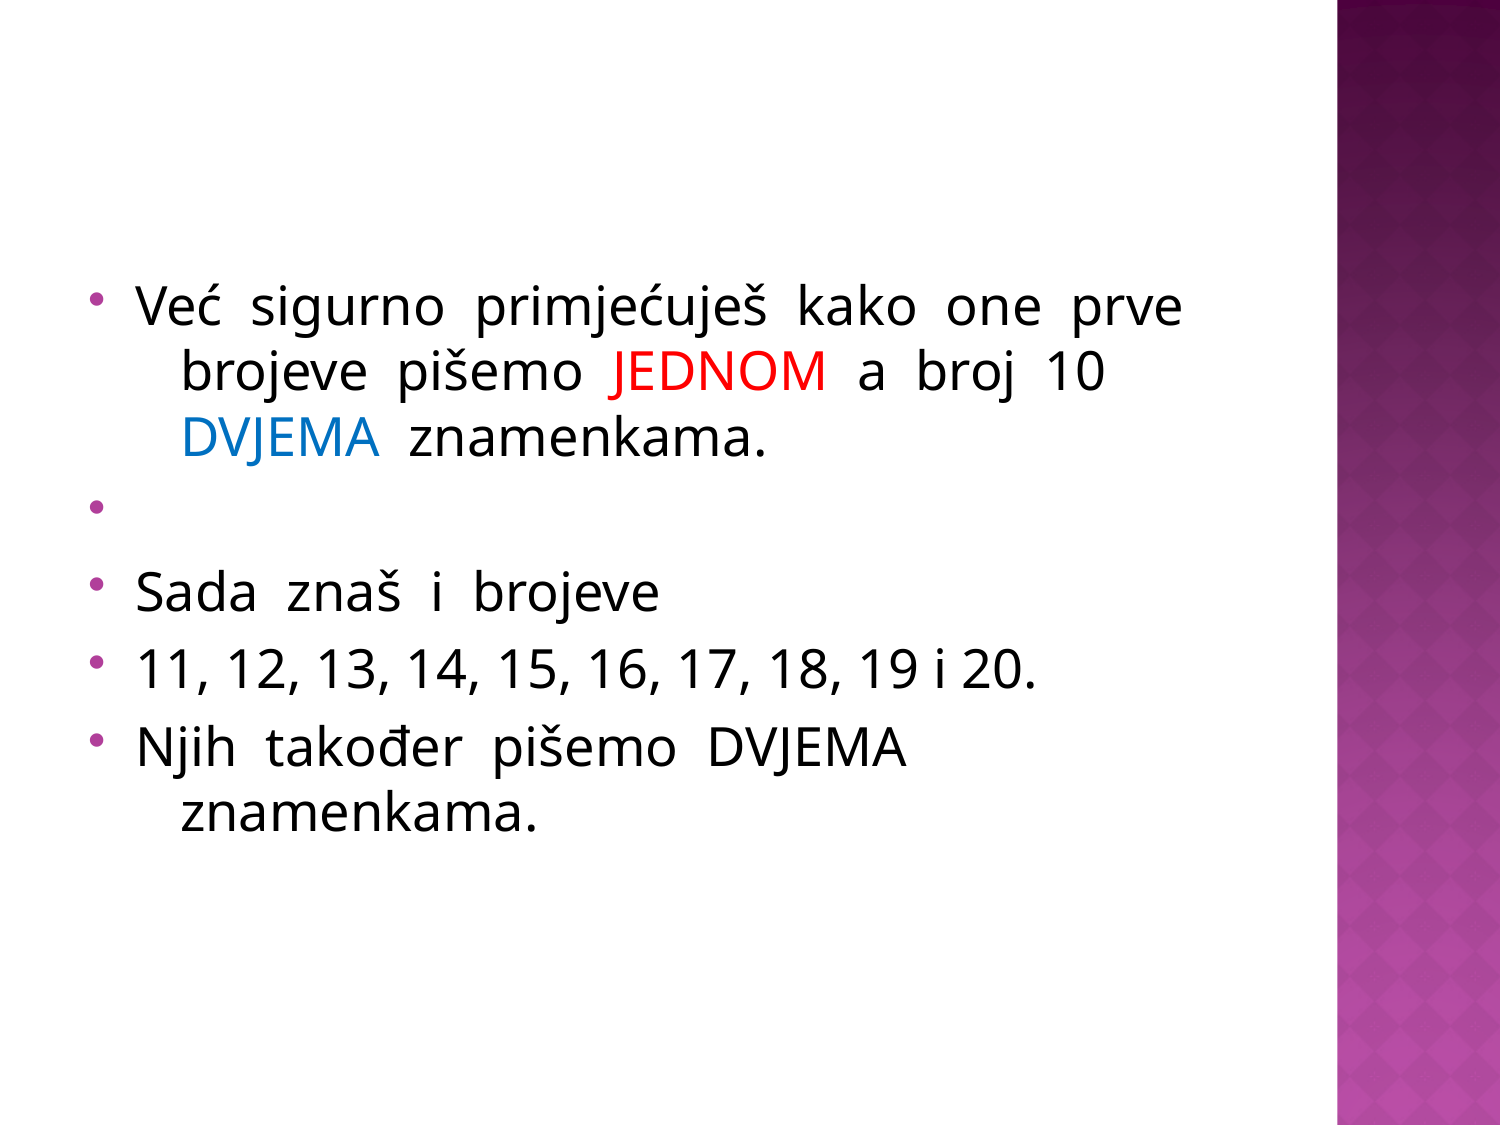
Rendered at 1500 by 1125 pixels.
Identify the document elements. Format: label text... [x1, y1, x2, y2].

list Već sigurno primjećuješ kako one prve brojeve pišemo JEDNOM a broj 10 DVJEMA znamenkama. Sada znaš i brojeve 11, 12, 13, 14, 15, 16, 17, 18, 19 i 20. Njih također pišemo DVJEMA znamenkama. [75, 264, 1263, 1060]
